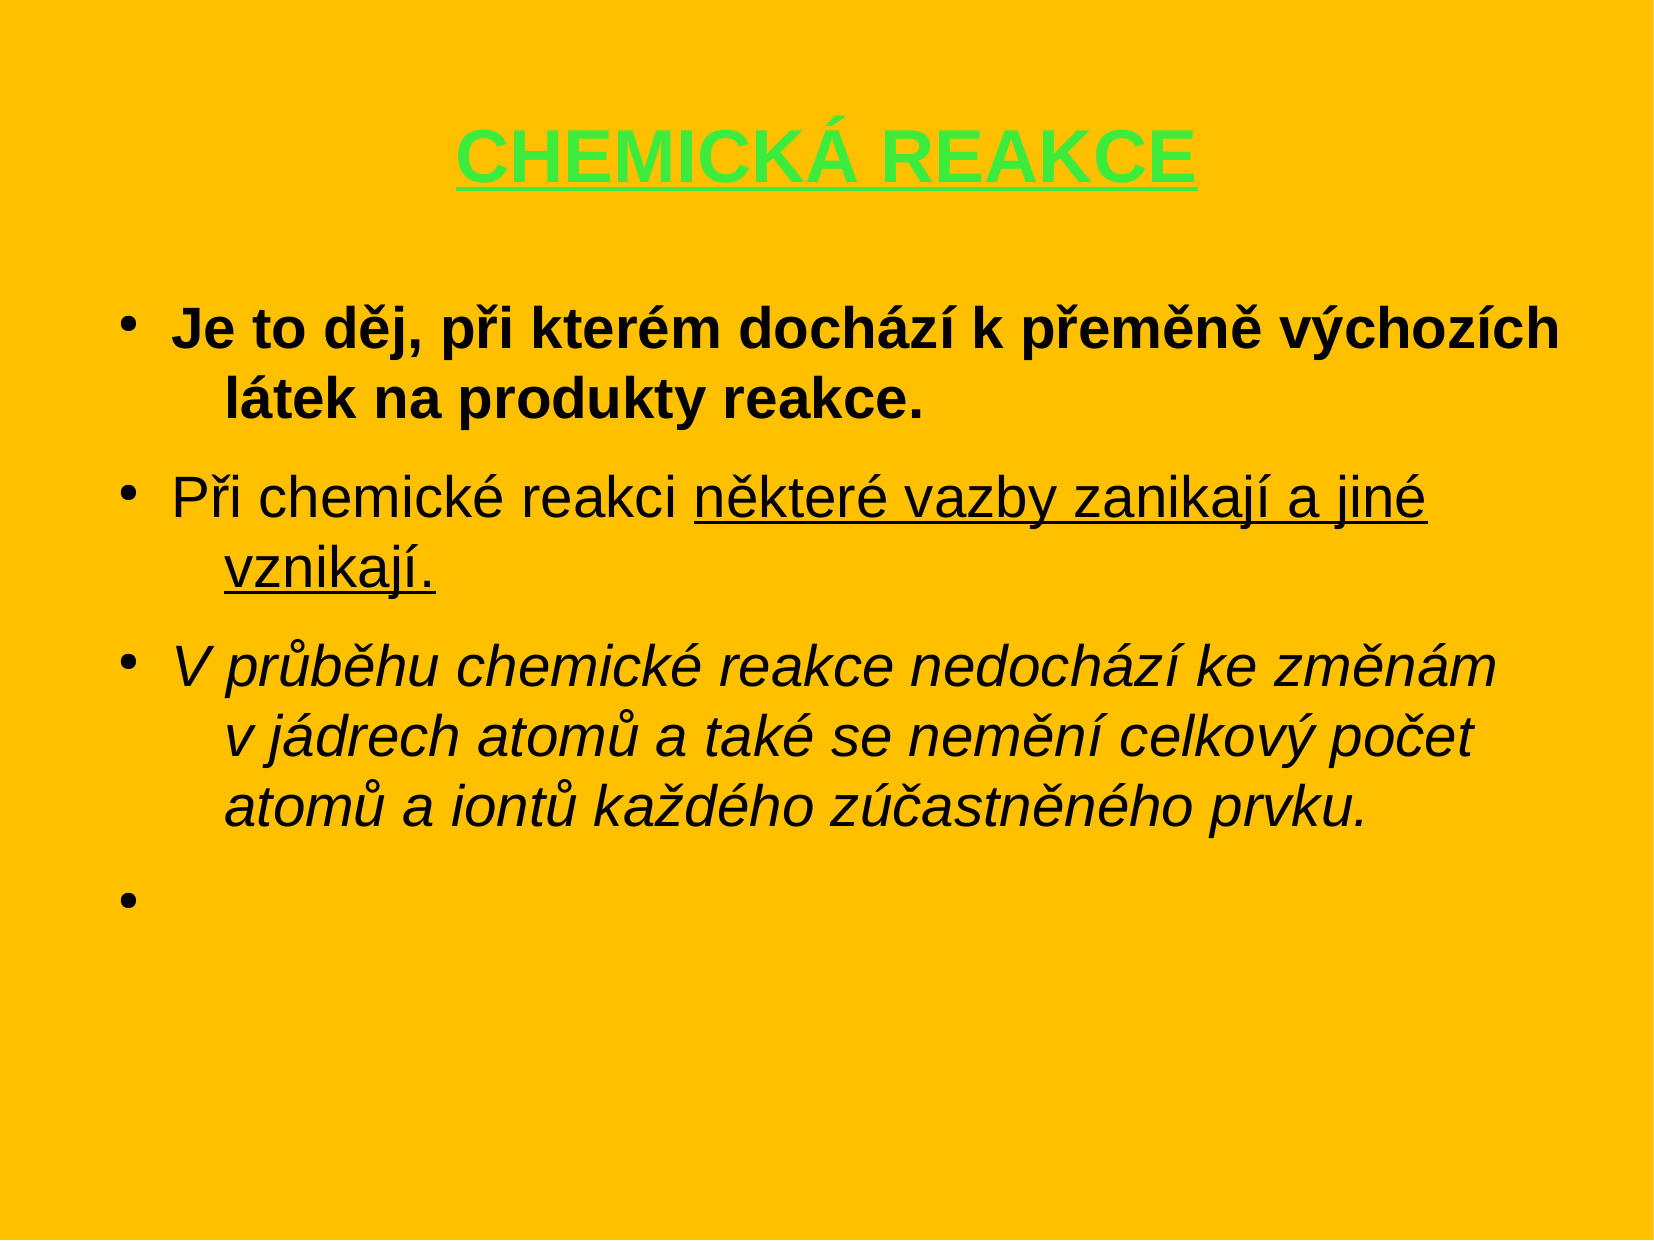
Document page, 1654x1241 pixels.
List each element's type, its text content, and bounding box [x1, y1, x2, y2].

list Je to děj, při kterém dochází k přeměně výchozích látek na produkty reakce. Při chemické reakci některé vazby zanikají a jiné vznikají. V průběhu chemické reakce nedochází ke změnám v jádrech atomů a také se nemění celkový počet atomů a iontů každého zúčastněného prvku. [82, 290, 1565, 939]
title CHEMICKÁ REAKCE [82, 49, 1571, 257]
